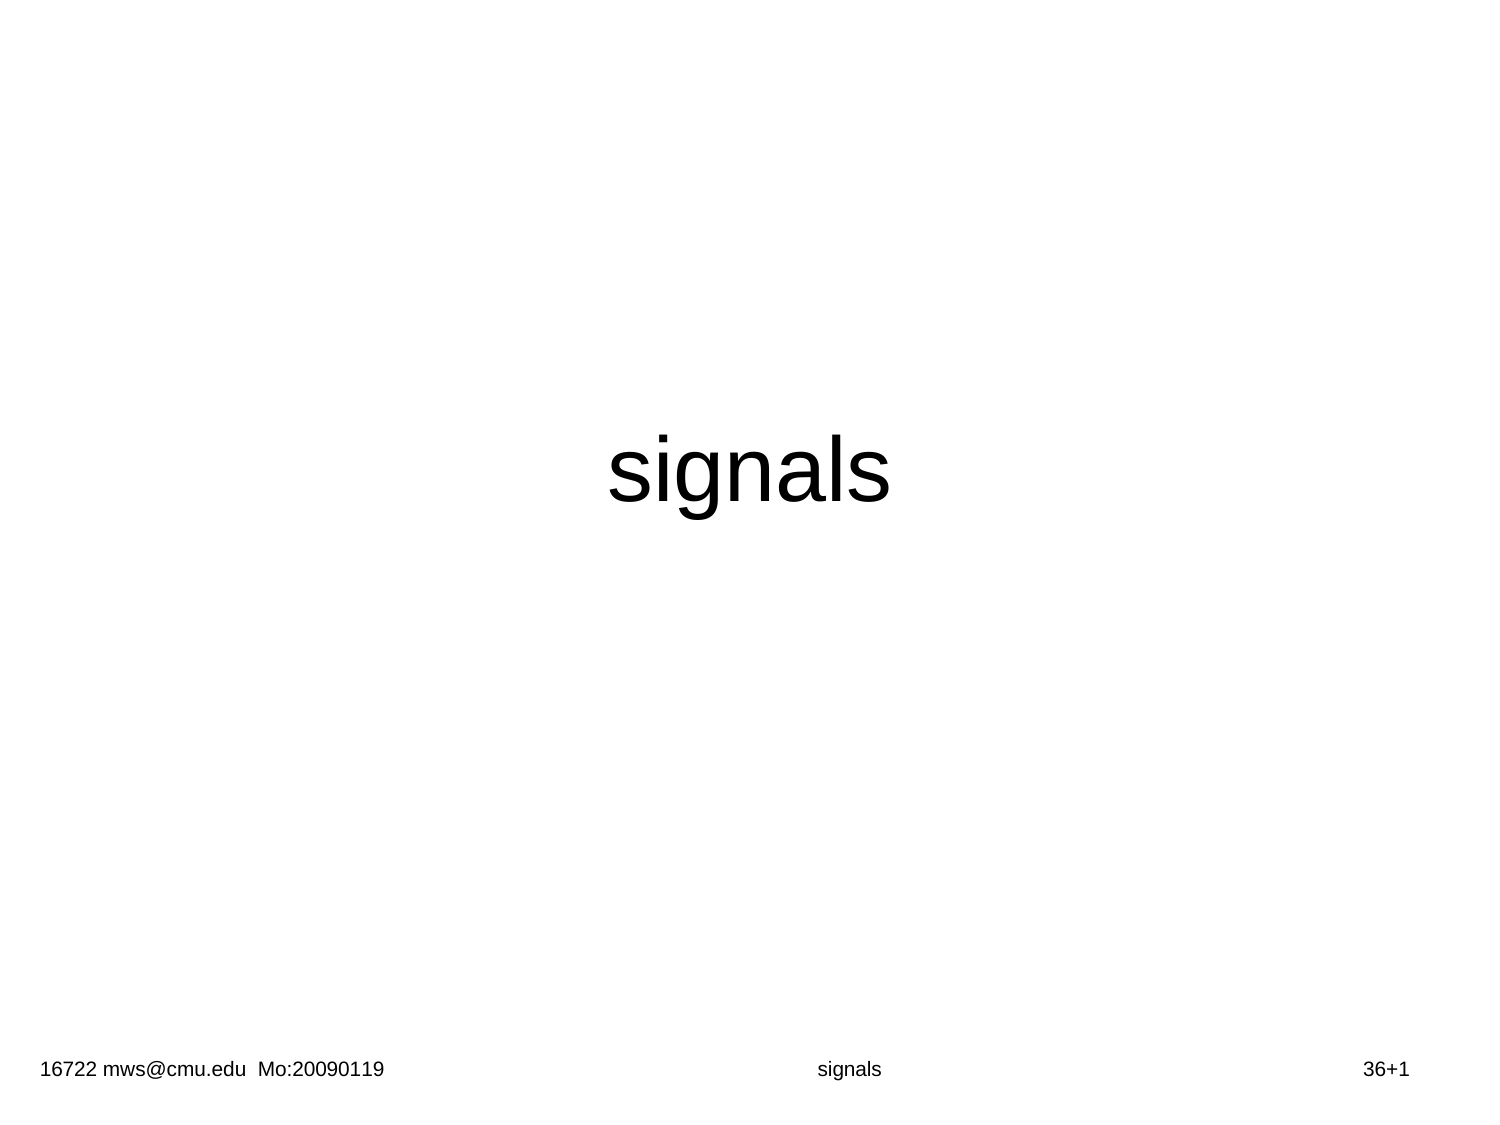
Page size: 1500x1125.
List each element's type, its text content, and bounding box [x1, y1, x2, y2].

title signals [112, 349, 1388, 591]
